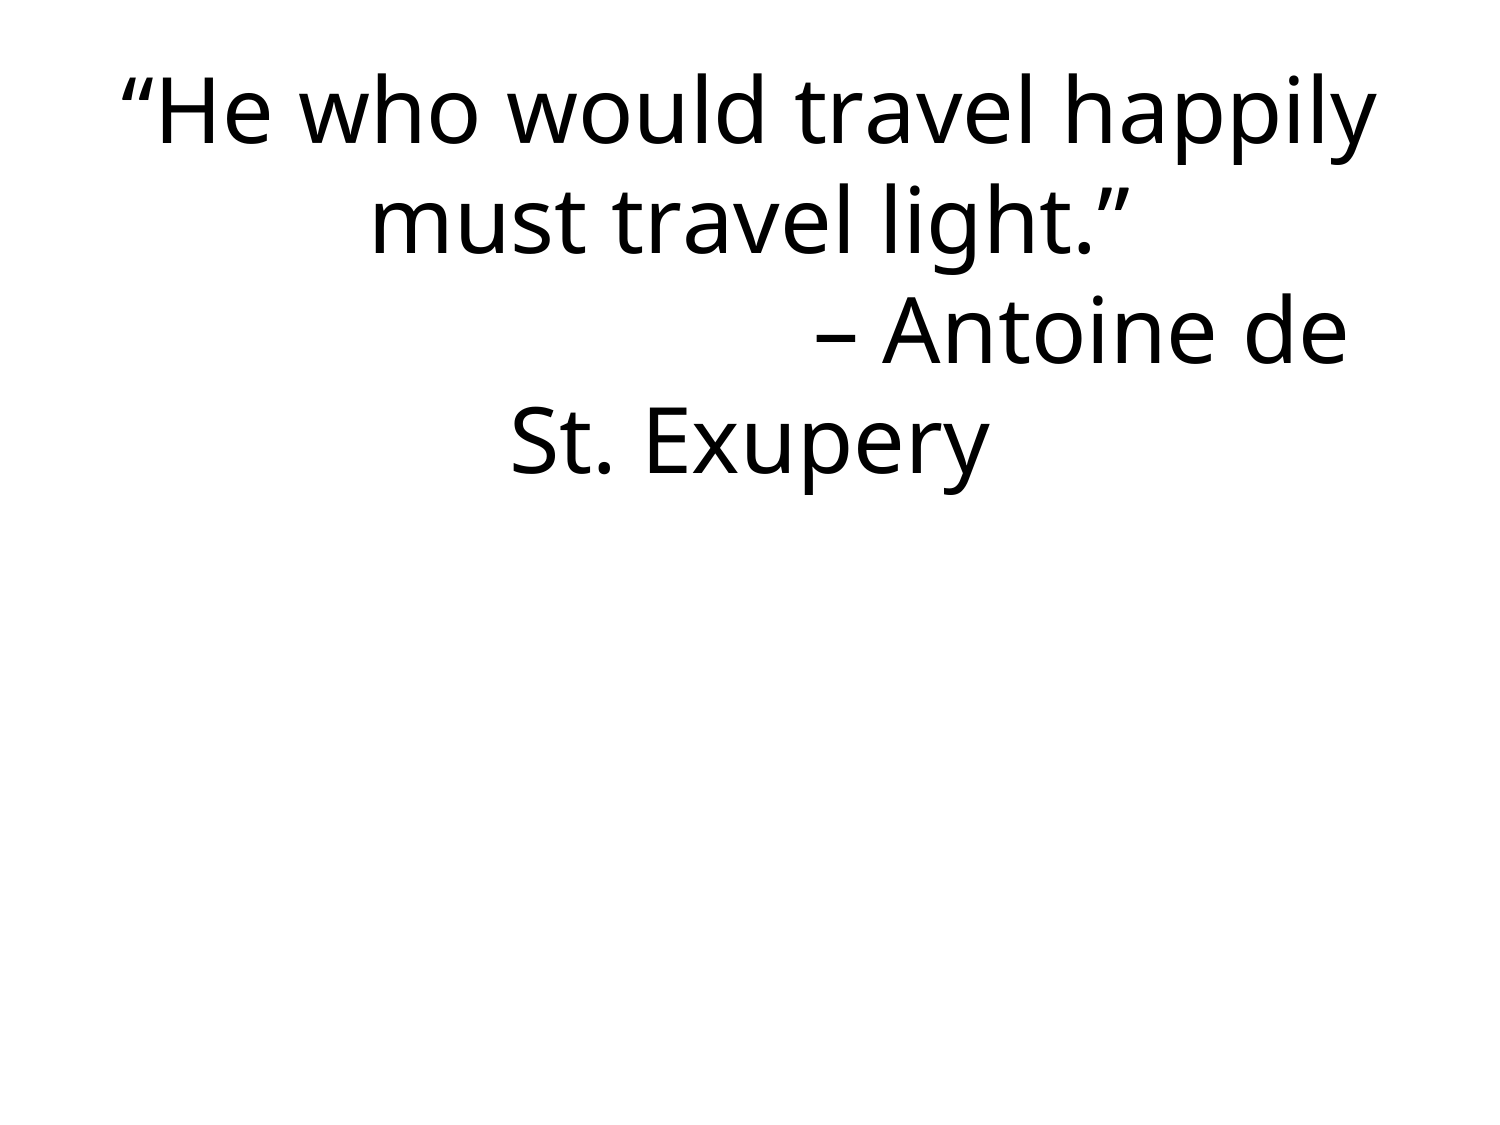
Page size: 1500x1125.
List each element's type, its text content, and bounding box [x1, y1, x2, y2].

title “He who would travel happily must travel light.” – Antoine de St. Exupery [75, 45, 1426, 233]
